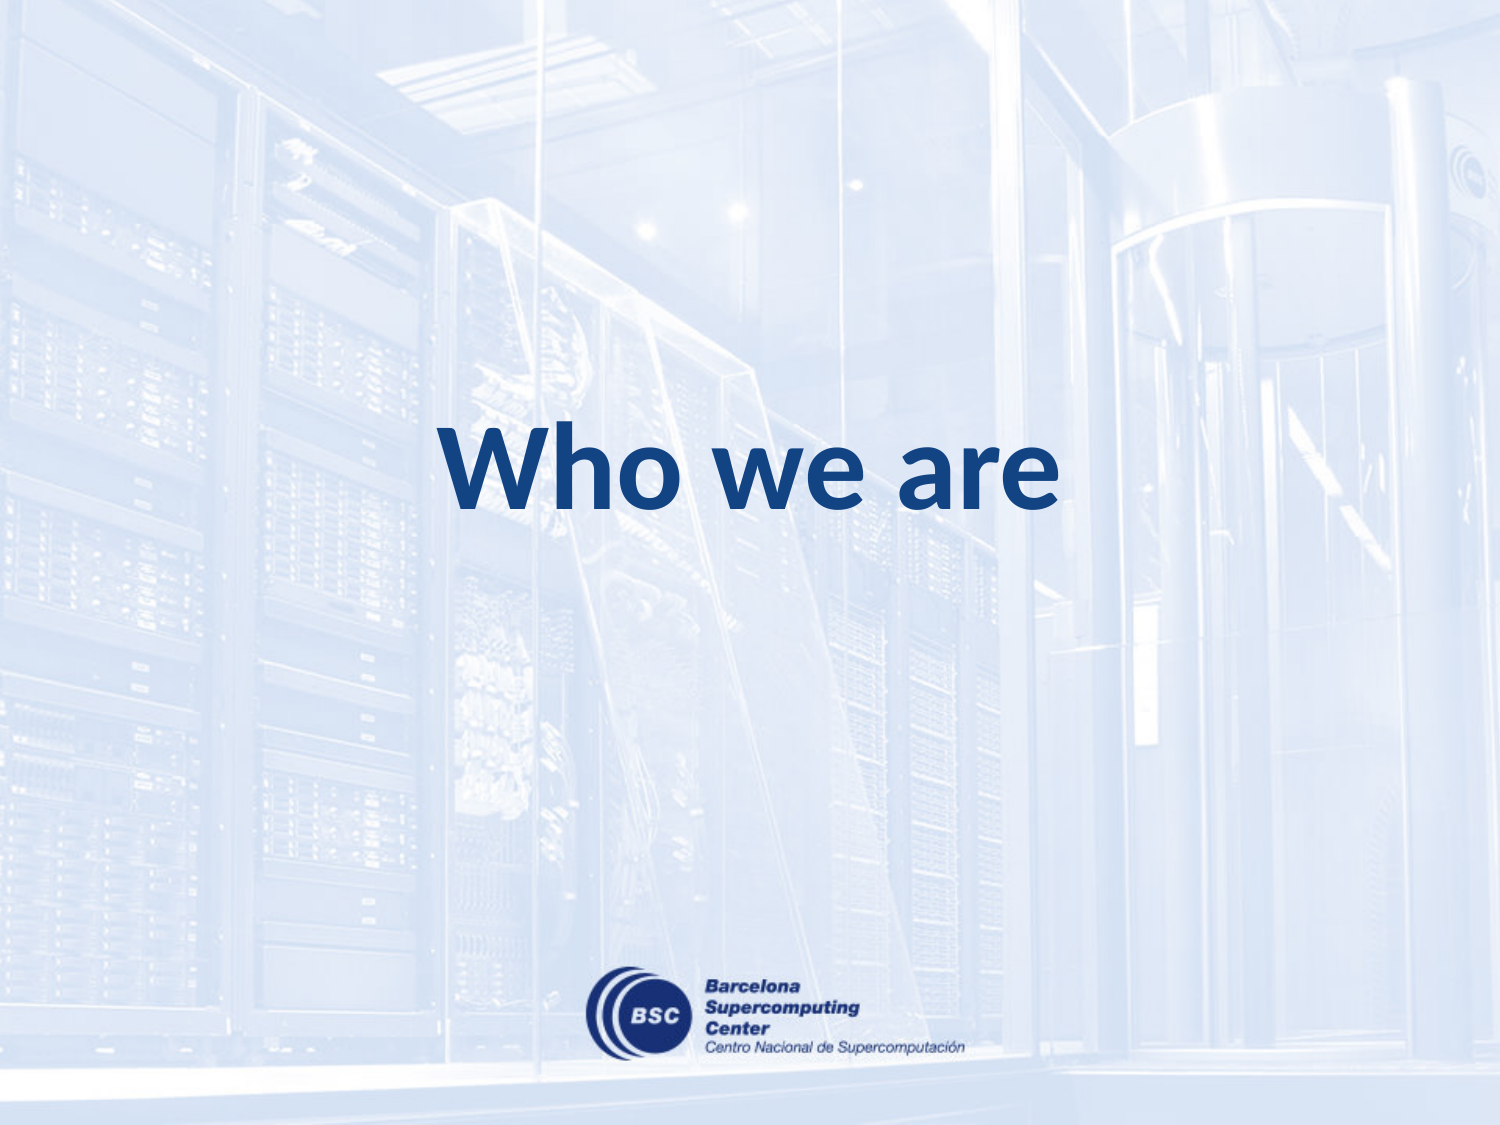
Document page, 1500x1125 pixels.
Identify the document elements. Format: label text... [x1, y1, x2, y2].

picture [0, 0, 1500, 1125]
text_box Who we are [188, 143, 1311, 794]
